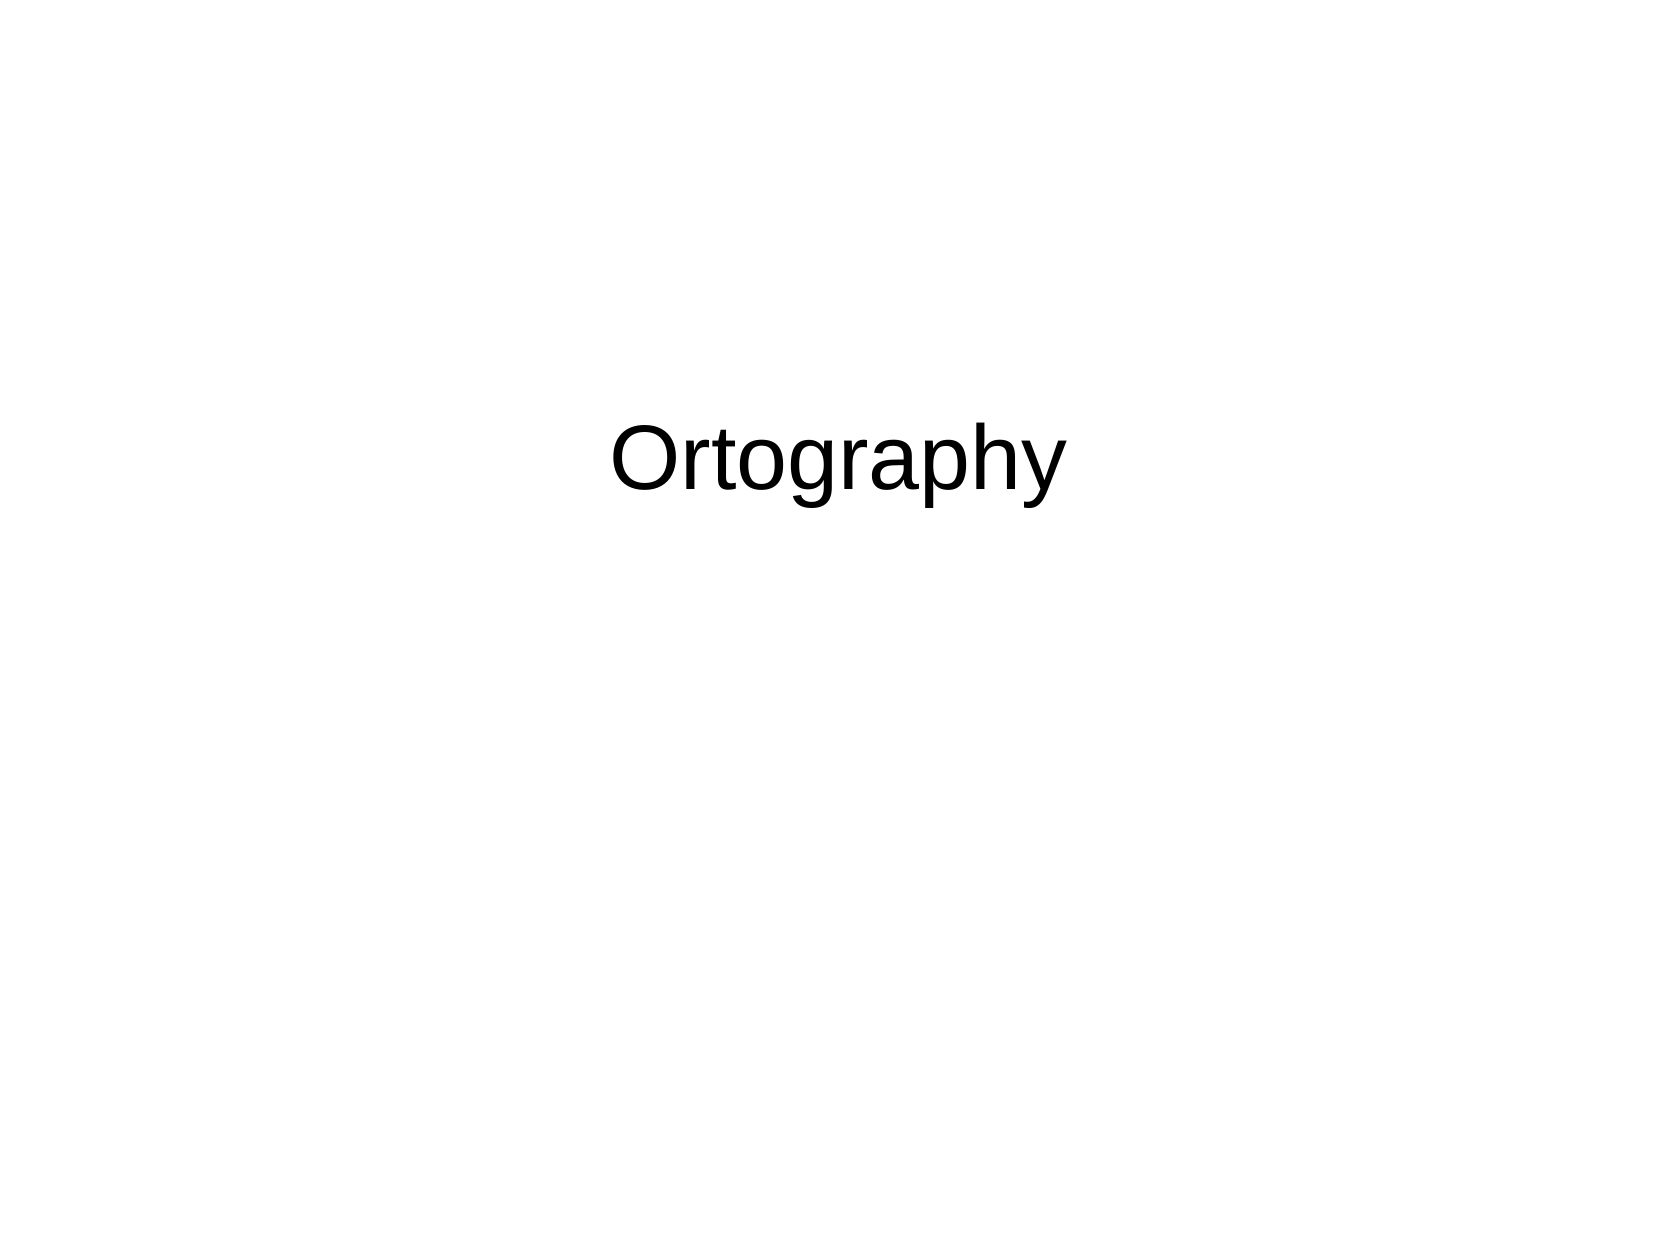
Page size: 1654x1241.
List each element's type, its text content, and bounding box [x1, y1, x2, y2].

title Ortography [94, 354, 1583, 562]
